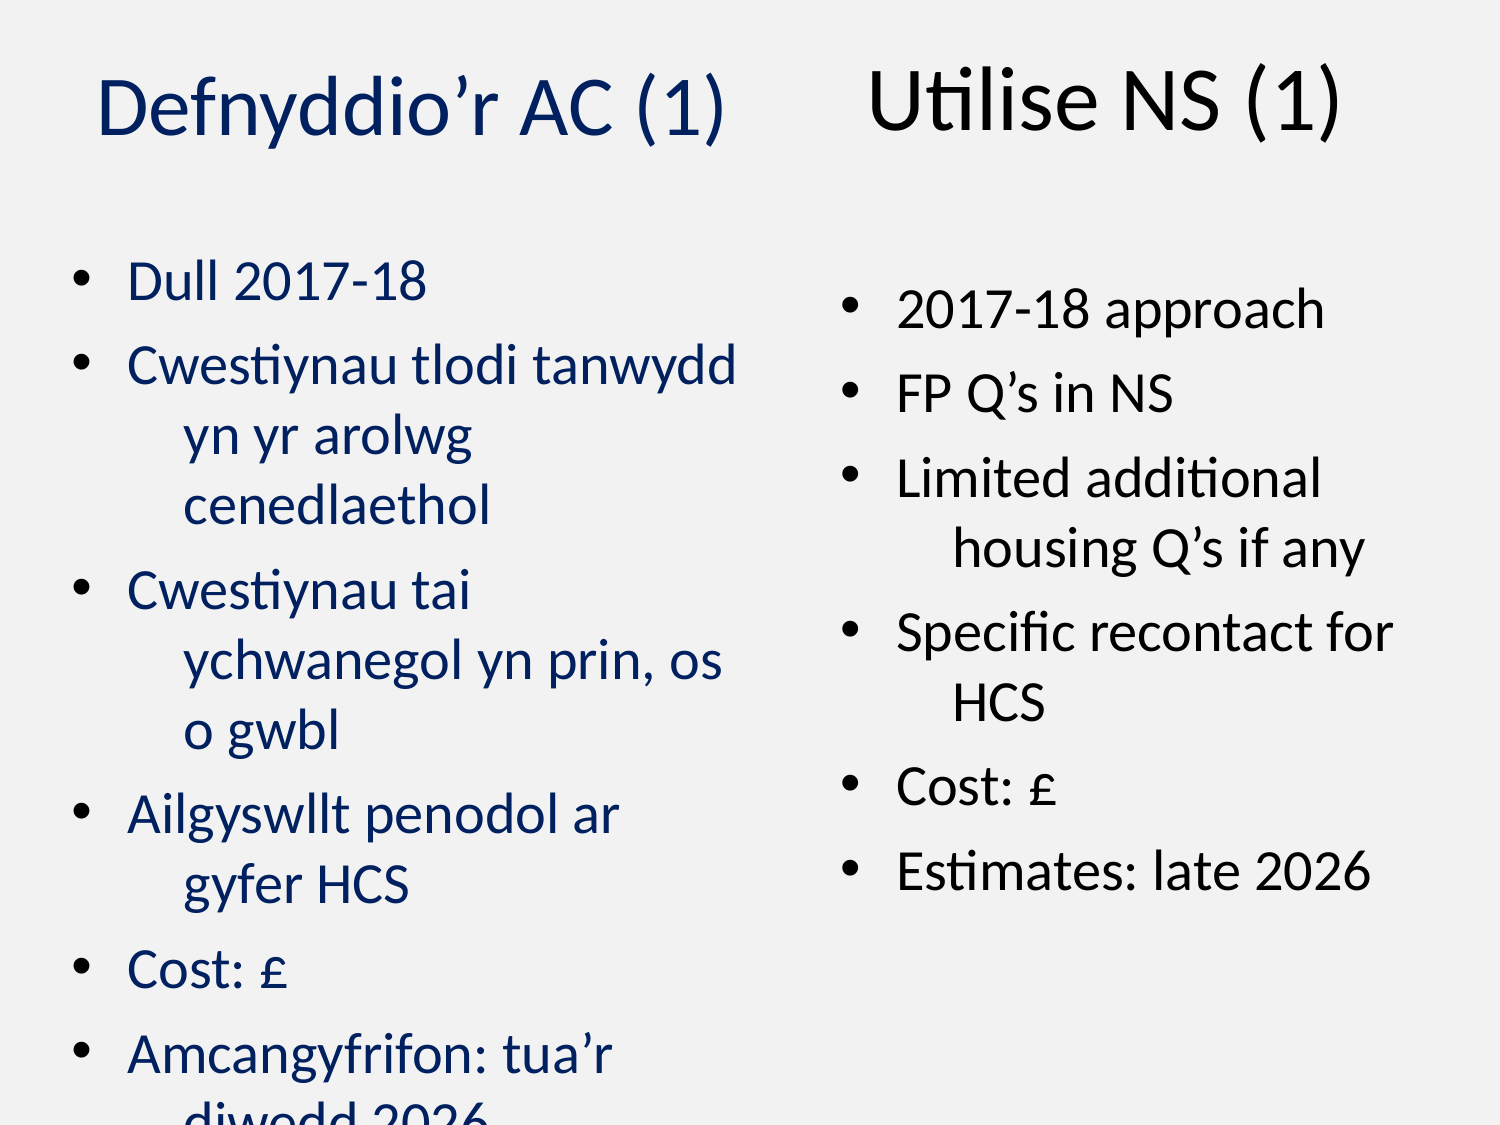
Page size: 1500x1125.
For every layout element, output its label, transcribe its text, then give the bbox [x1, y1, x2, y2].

text_box Utilise NS (1) [768, 0, 1444, 188]
text_box Defnyddio’r AC (1) [75, 7, 751, 196]
text_box Dull 2017-18 Cwestiynau tlodi tanwydd yn yr arolwg cenedlaethol Cwestiynau tai ychwanegol yn prin, os o gwbl Ailgyswllt penodol ar gyfer HCS Cost: £ Amcangyfrifon: tua’r diwedd 2026 [56, 234, 769, 977]
list 2017-18 approach FP Q’s in NS Limited additional housing Q’s if any Specific recontact for HCS Cost: £ Estimates: late 2026 [825, 262, 1500, 1005]
